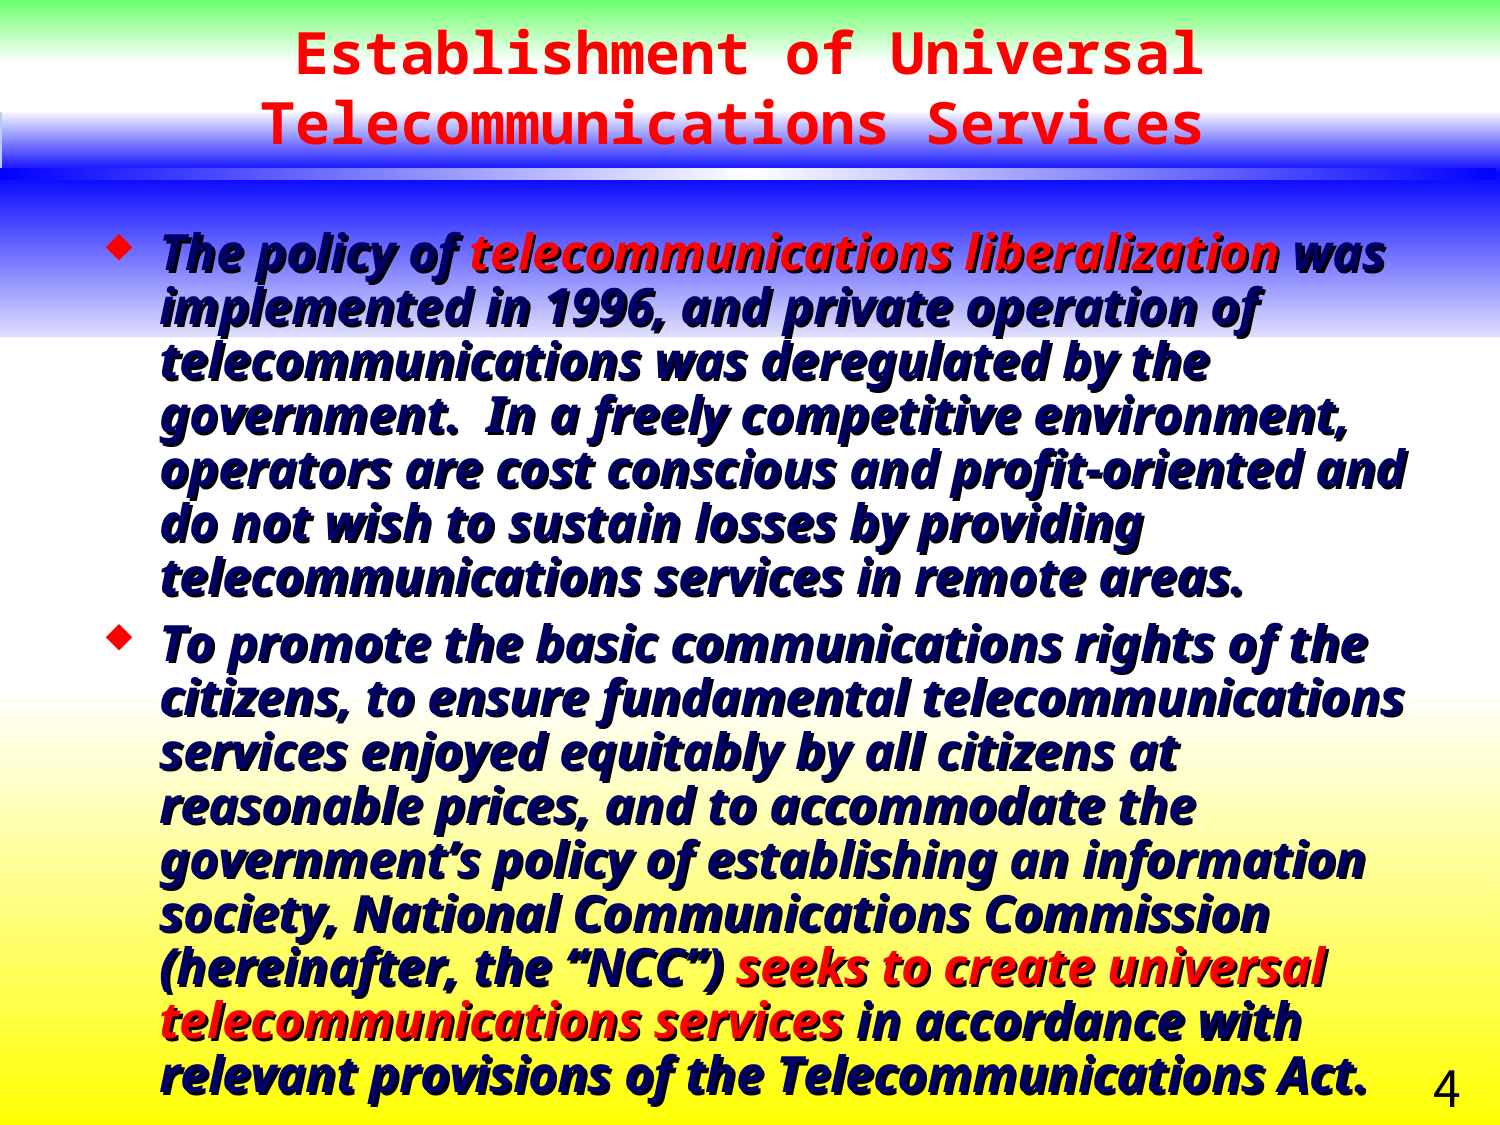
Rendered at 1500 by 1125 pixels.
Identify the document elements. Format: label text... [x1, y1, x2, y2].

list The policy of telecommunications liberalization was implemented in 1996, and private operation of telecommunications was deregulated by the government. In a freely competitive environment, operators are cost conscious and profit-oriented and do not wish to sustain losses by providing telecommunications services in remote areas. To promote the basic communications rights of the citizens, to ensure fundamental telecommunications services enjoyed equitably by all citizens at reasonable prices, and to accommodate the government’s policy of establishing an information society, National Communications Commission (hereinafter, the “NCC”) seeks to create universal telecommunications services in accordance with relevant provisions of the Telecommunications Act. [88, 220, 1447, 988]
title Establishment of Universal Telecommunications Services [0, 0, 1500, 173]
